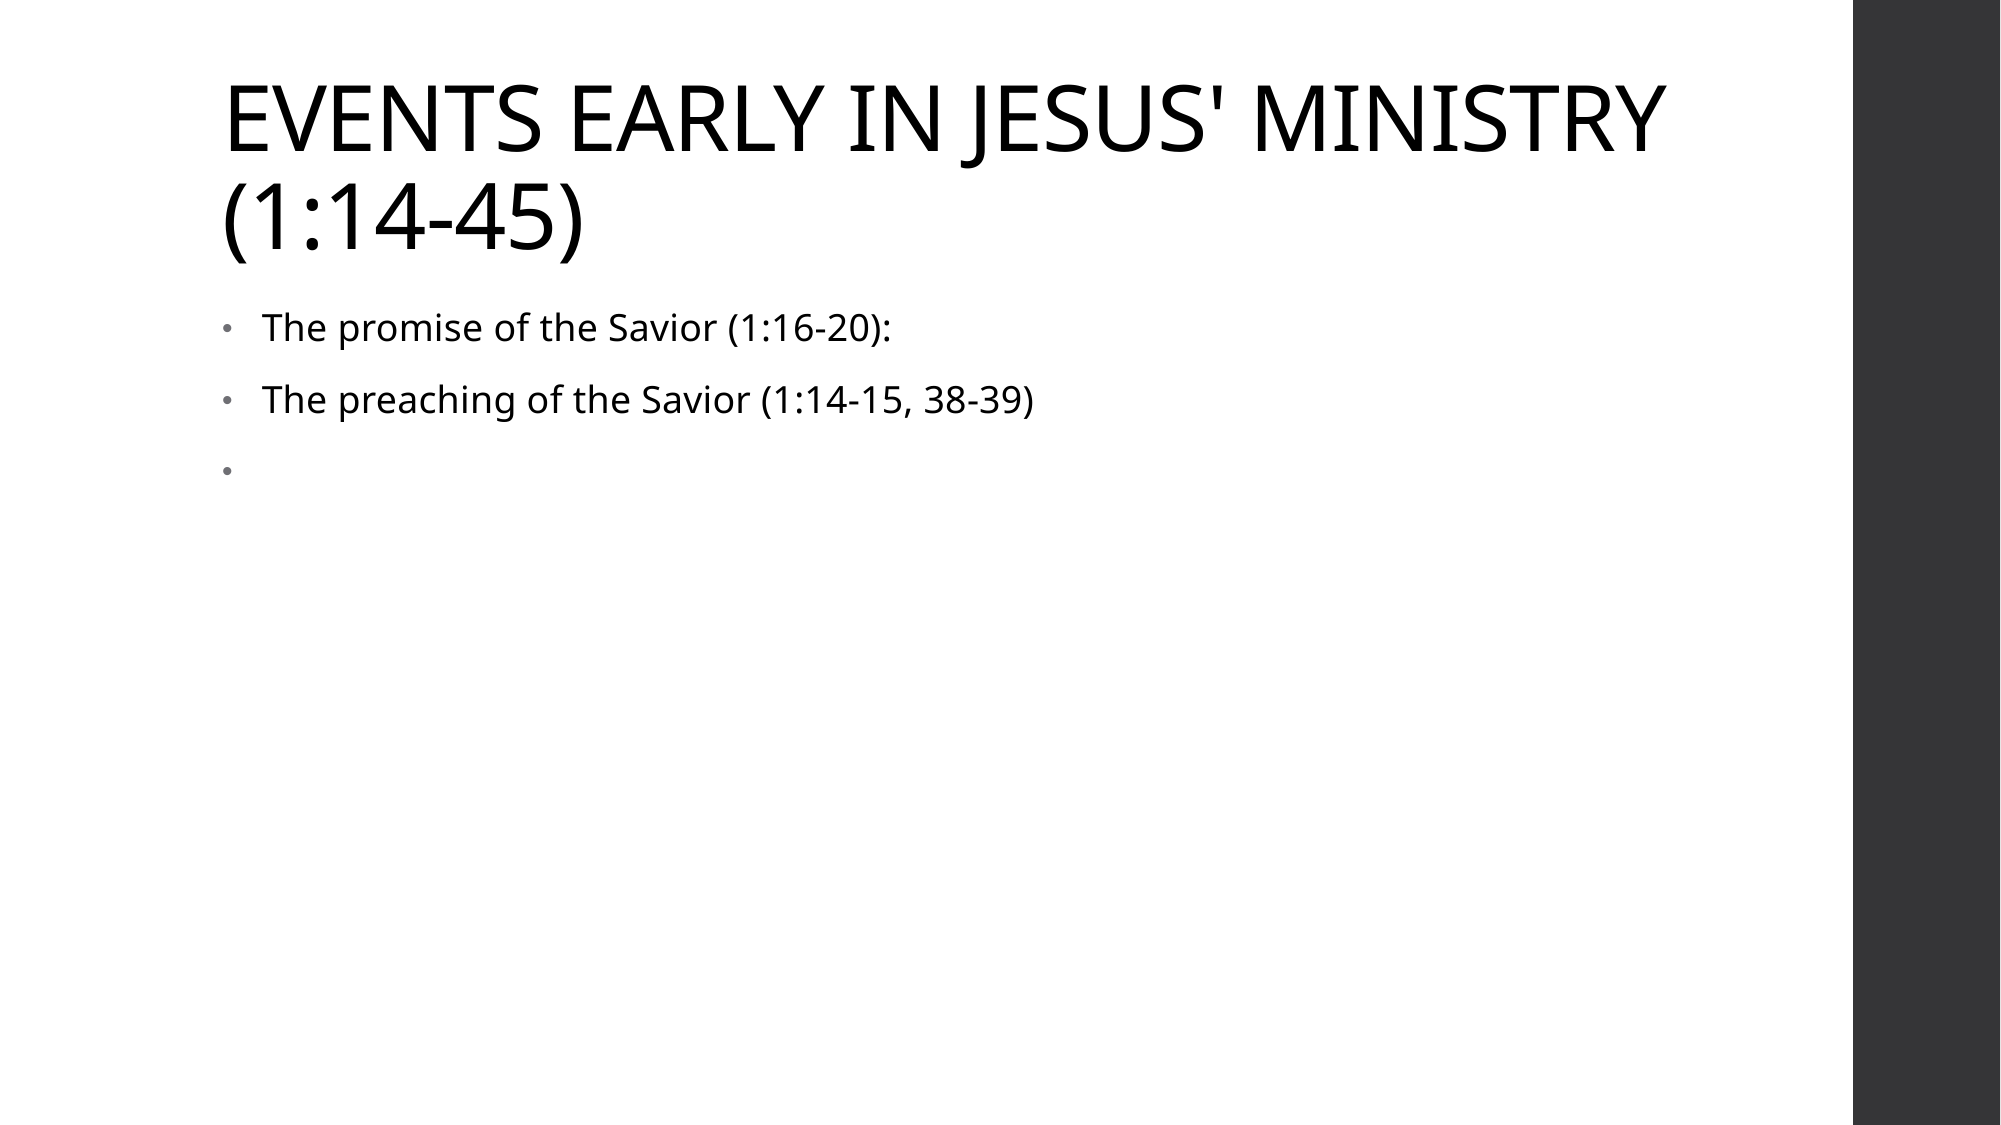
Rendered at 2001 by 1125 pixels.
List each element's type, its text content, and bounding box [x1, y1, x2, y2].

title EVENTS EARLY IN JESUS' MINISTRY (1:14-45) [206, 60, 1797, 278]
list The promise of the Savior (1:16-20): The preaching of the Savior (1:14-15, 38-39) [206, 299, 1617, 1014]
